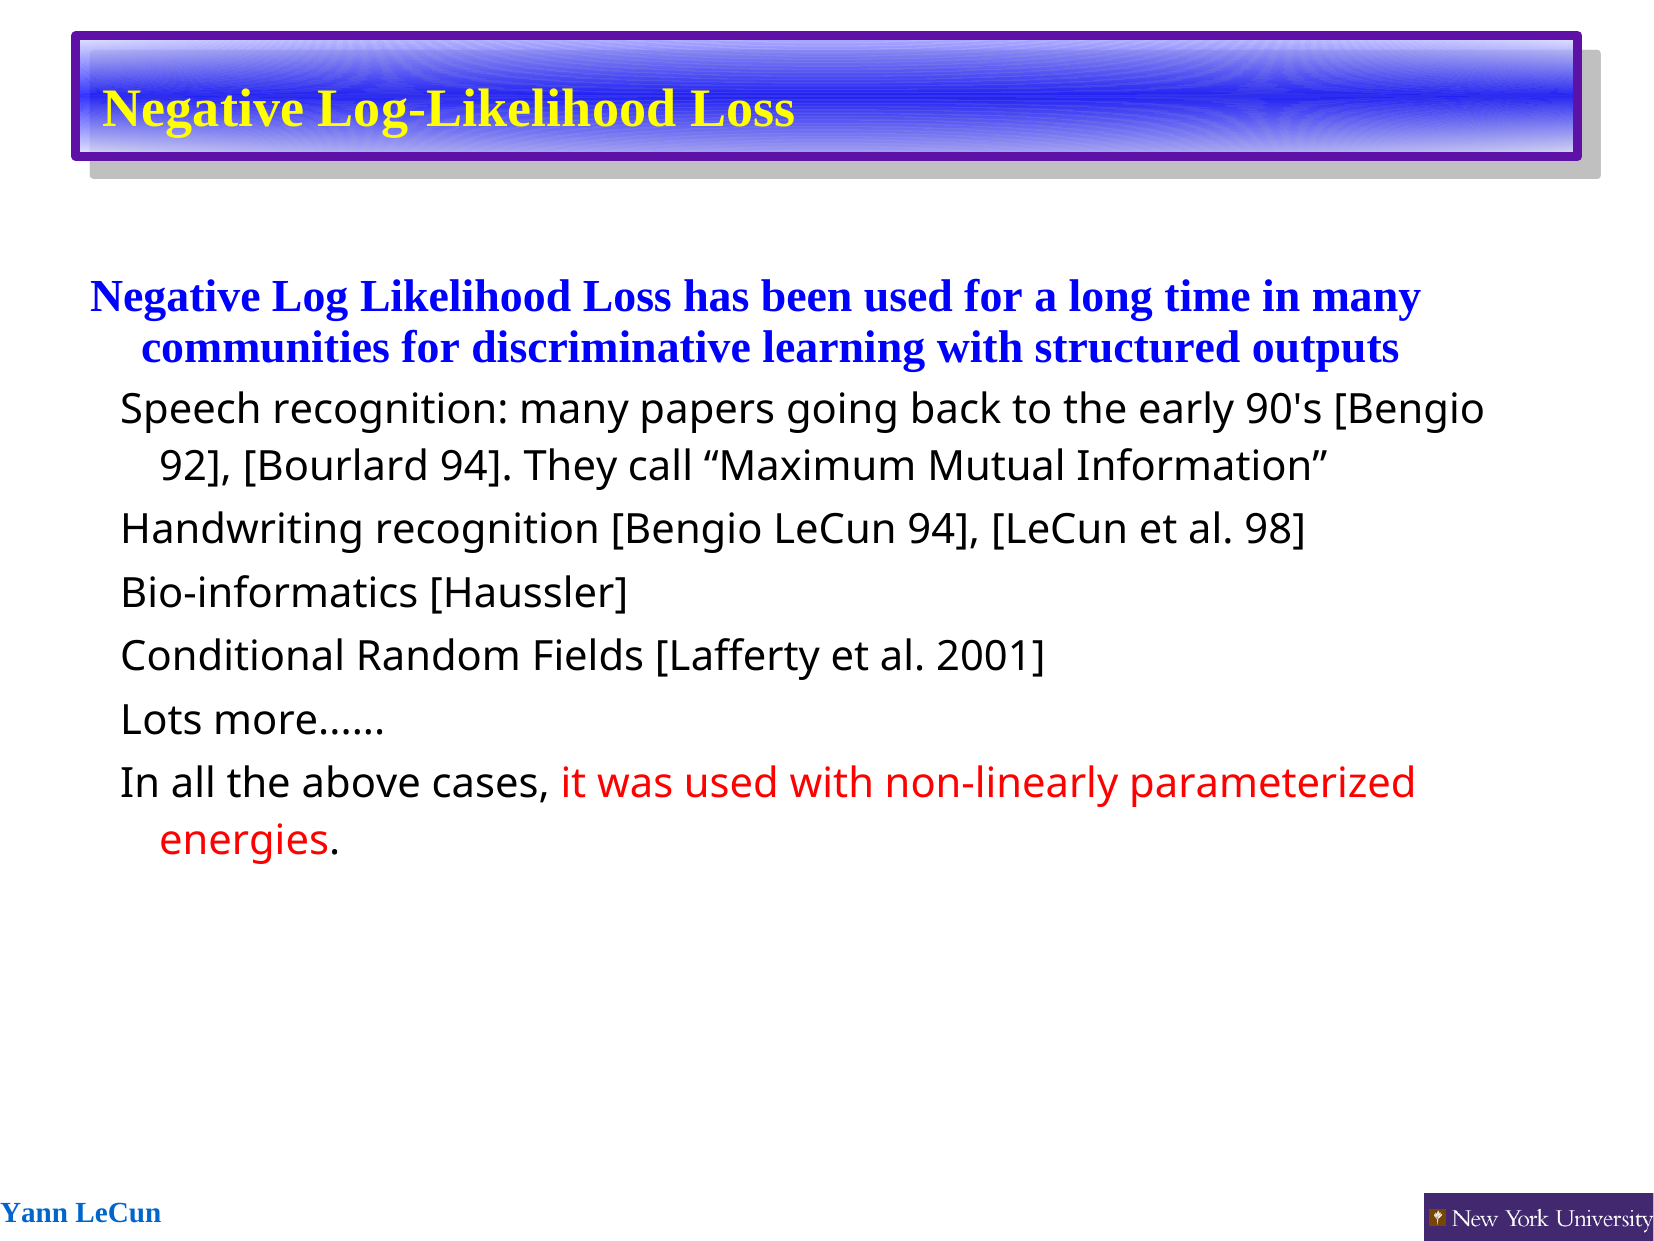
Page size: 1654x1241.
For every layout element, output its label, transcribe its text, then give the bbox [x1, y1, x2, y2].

list Negative Log Likelihood Loss has been used for a long time in many communities for discriminative learning with structured outputs Speech recognition: many papers going back to the early 90's [Bengio 92], [Bourlard 94]. They call “Maximum Mutual Information” Handwriting recognition [Bengio LeCun 94], [LeCun et al. 98] Bio-informatics [Haussler] Conditional Random Fields [Lafferty et al. 2001] Lots more...... In all the above cases, it was used with non-linearly parameterized energies. [90, 270, 1528, 1148]
title Negative Log-Likelihood Loss [75, 35, 1578, 157]
picture [1424, 1193, 1654, 1241]
